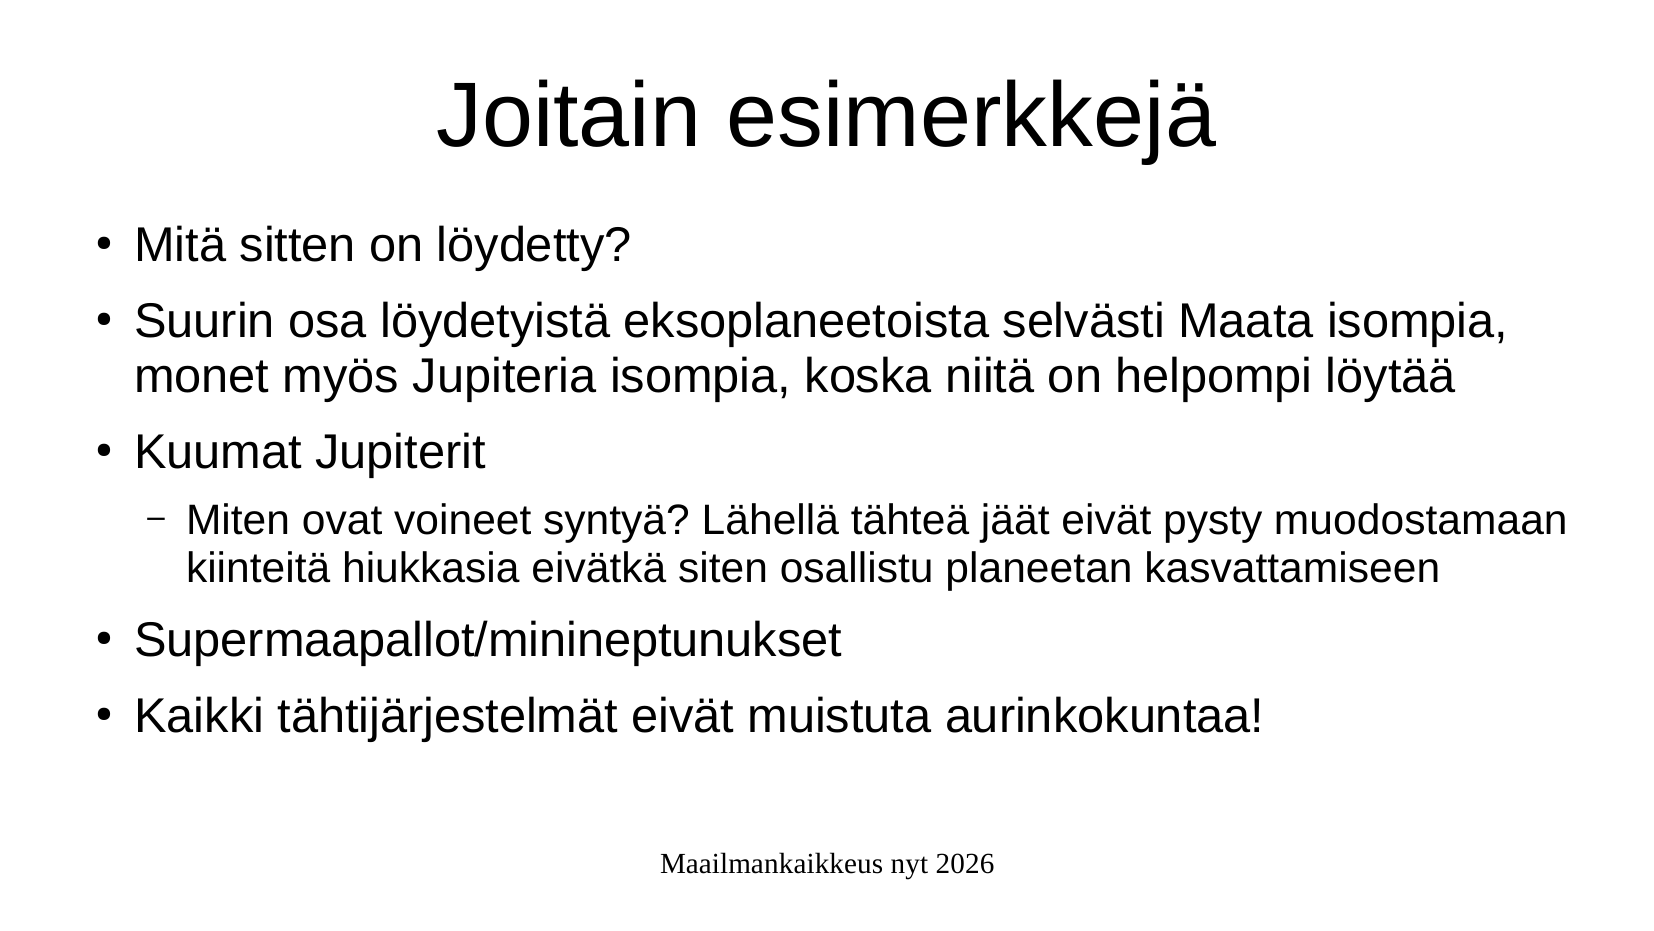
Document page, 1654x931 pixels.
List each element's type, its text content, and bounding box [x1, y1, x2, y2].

list Mitä sitten on löydetty? Suurin osa löydetyistä eksoplaneetoista selvästi Maata isompia, monet myös Jupiteria isompia, koska niitä on helpompi löytää Kuumat Jupiterit Miten ovat voineet syntyä? Lähellä tähteä jäät eivät pysty muodostamaan kiinteitä hiukkasia eivätkä siten osallistu planeetan kasvattamiseen Supermaapallot/minineptunukset Kaikki tähtijärjestelmät eivät muistuta aurinkokuntaa! [82, 217, 1571, 758]
title Joitain esimerkkejä [82, 37, 1571, 193]
